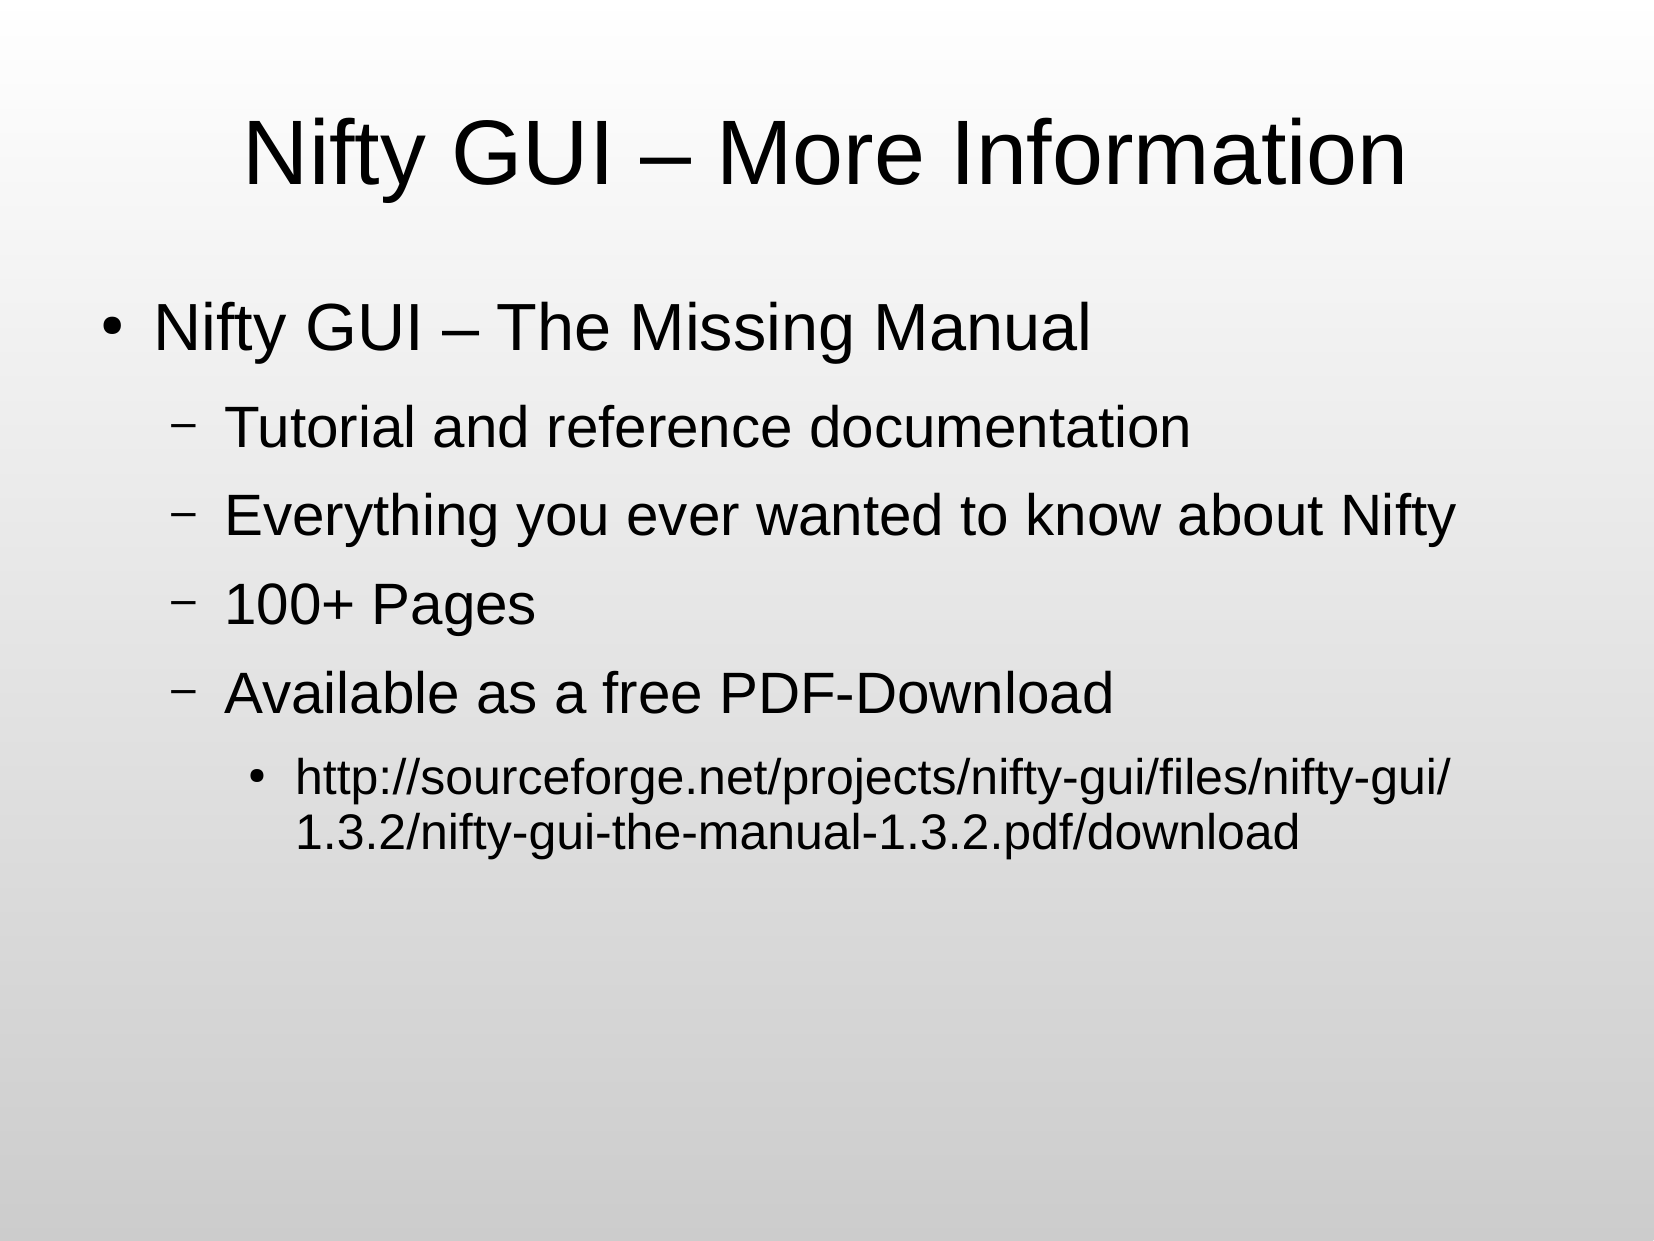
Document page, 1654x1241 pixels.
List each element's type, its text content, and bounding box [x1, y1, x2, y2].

title Nifty GUI – More Information [82, 49, 1571, 257]
list Nifty GUI – The Missing Manual Tutorial and reference documentation Everything you ever wanted to know about Nifty 100+ Pages Available as a free PDF-Download http://sourceforge.net/projects/nifty-gui/files/nifty-gui/1.3.2/nifty-gui-the-manual-1.3.2.pdf/download [82, 290, 1571, 1109]
